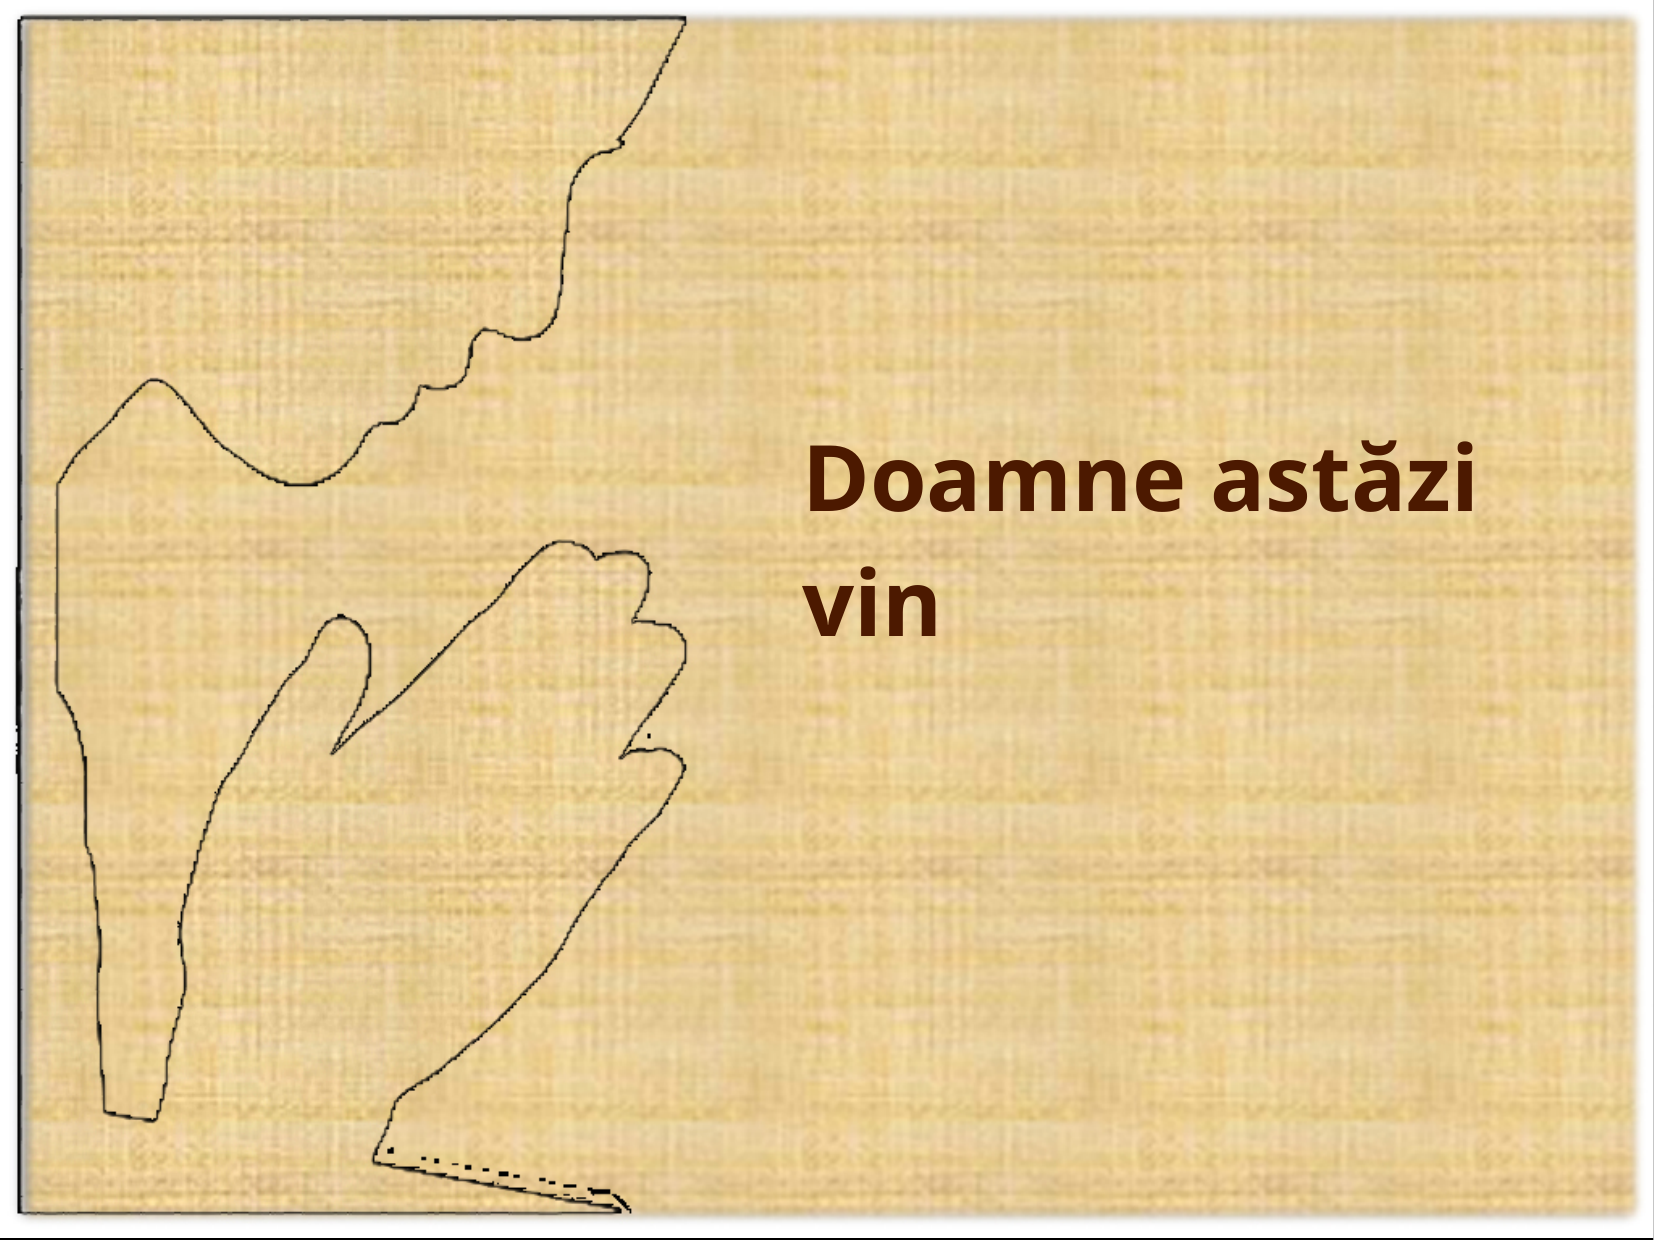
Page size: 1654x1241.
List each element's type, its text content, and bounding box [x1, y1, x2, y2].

picture [0, 0, 1654, 1238]
text_box Doamne astăzi vin [787, 406, 1613, 743]
